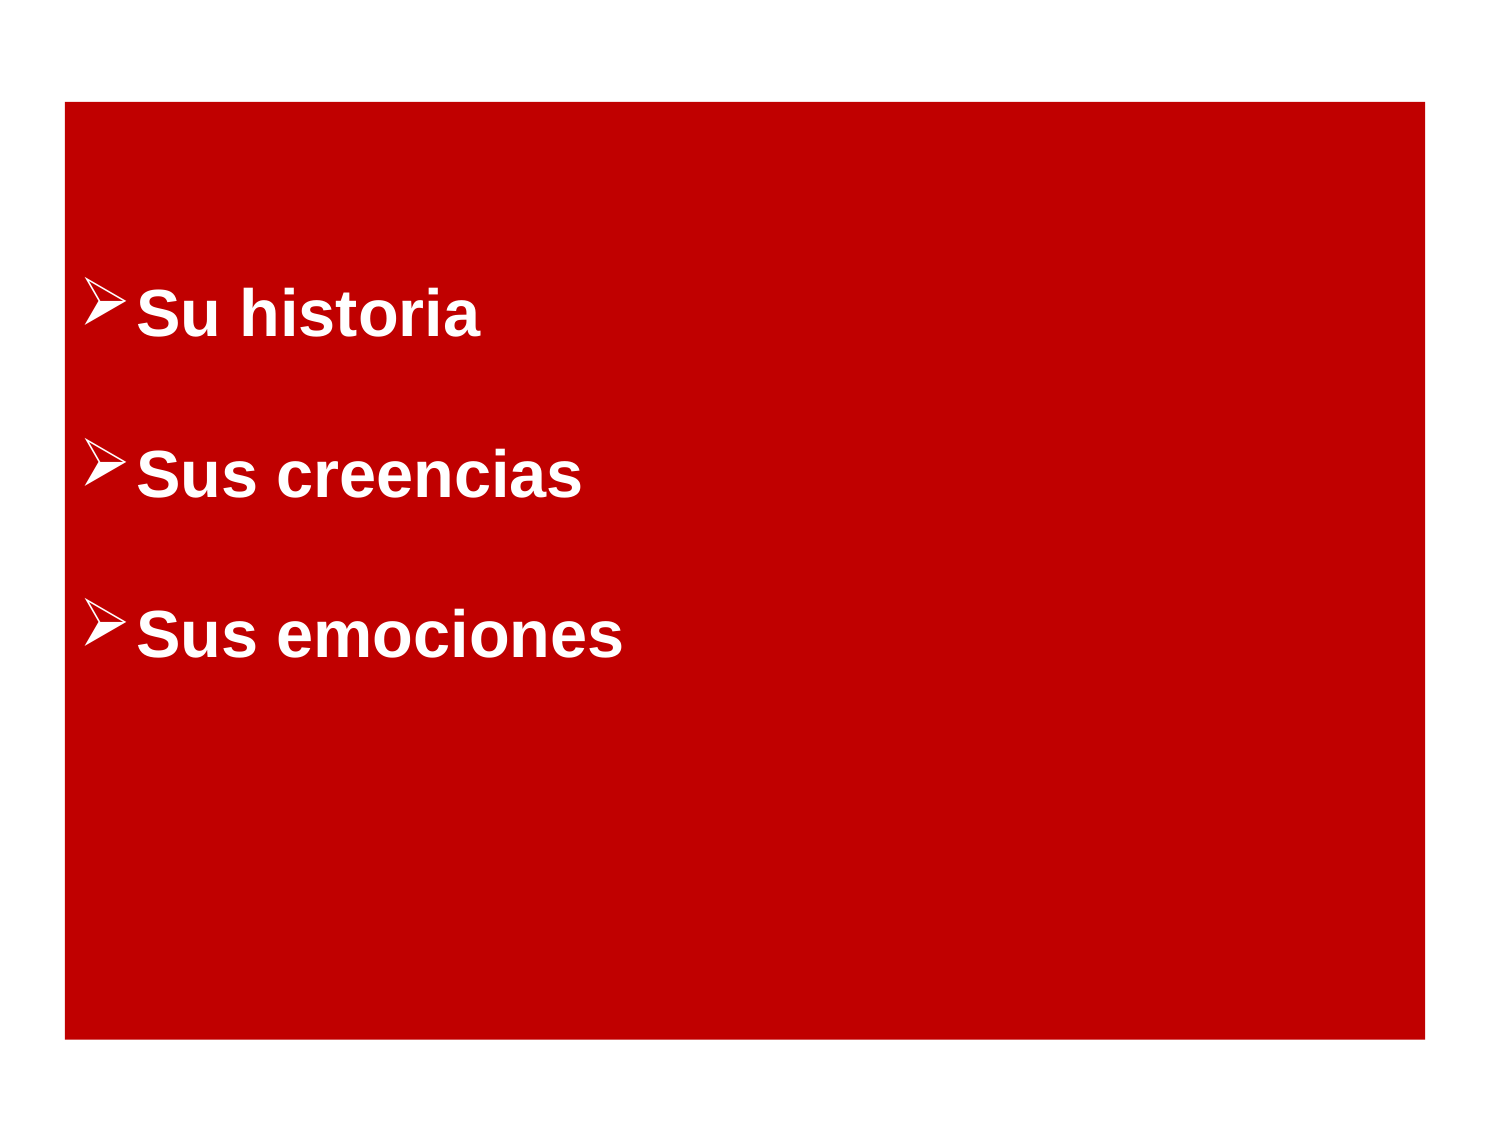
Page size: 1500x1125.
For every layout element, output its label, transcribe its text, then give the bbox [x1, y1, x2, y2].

list Su historia Sus creencias Sus emociones [64, 101, 1426, 1040]
